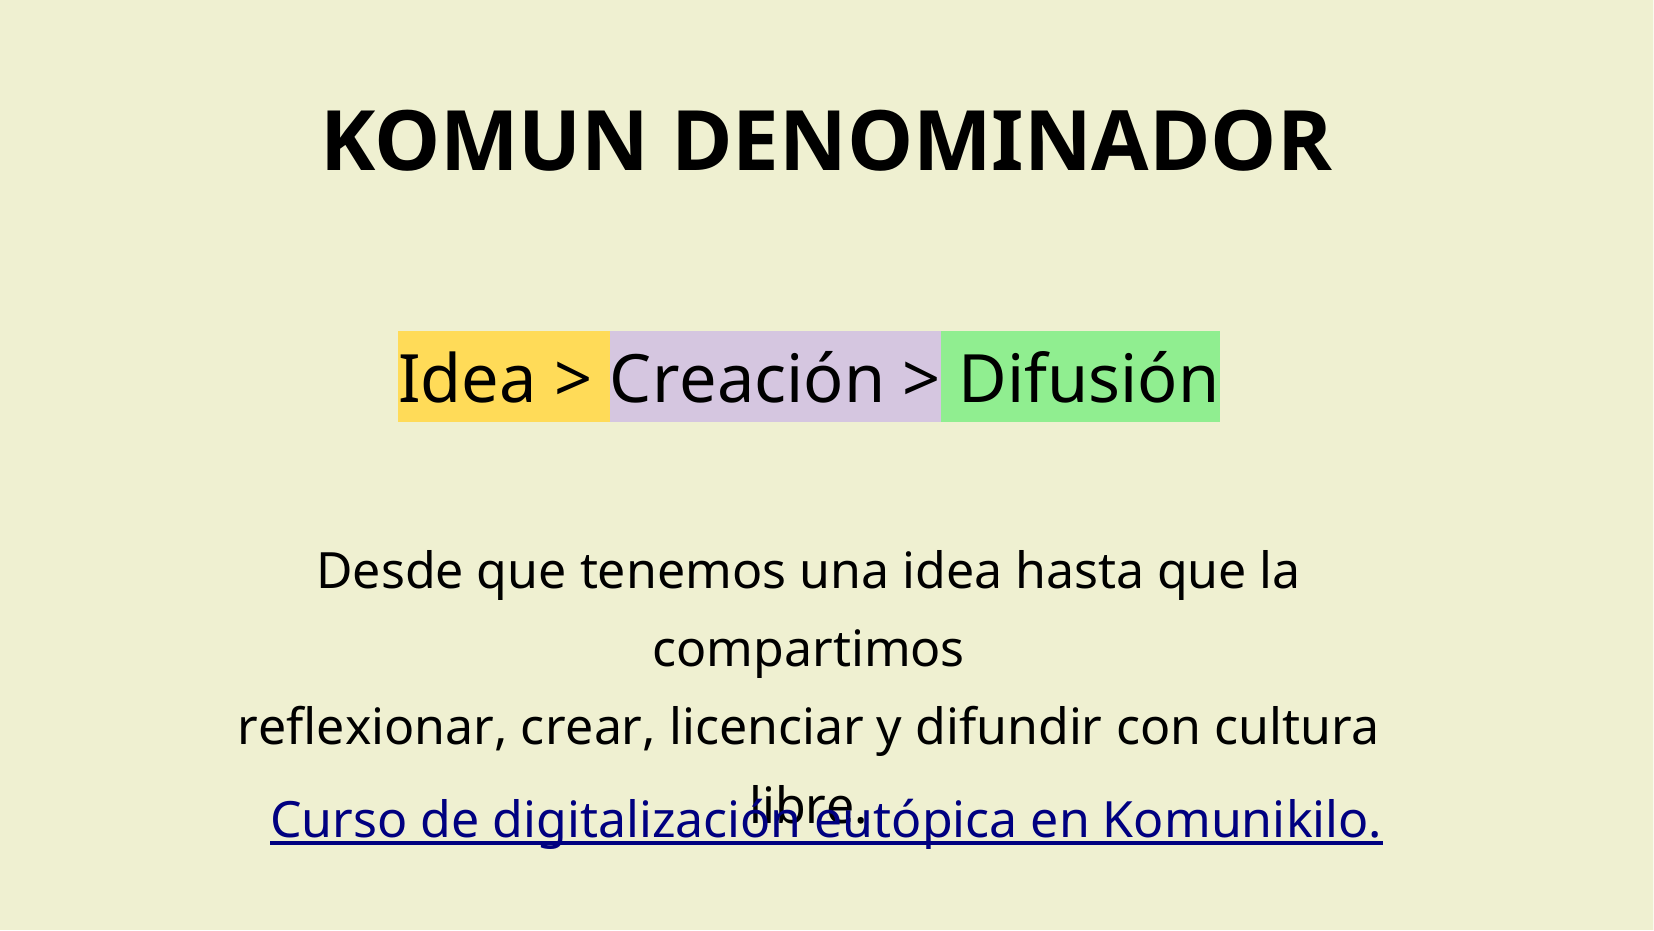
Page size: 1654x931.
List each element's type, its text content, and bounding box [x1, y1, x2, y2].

text_box Idea > Creación > Difusión [183, 317, 1436, 399]
title Komun denominador [82, 60, 1571, 217]
text_box Curso de digitalización eutópica en Komunikilo. [200, 773, 1453, 859]
text_box Desde que tenemos una idea hasta que la compartimos reflexionar, crear, licenciar y difundir con cultura libre. [183, 524, 1436, 645]
